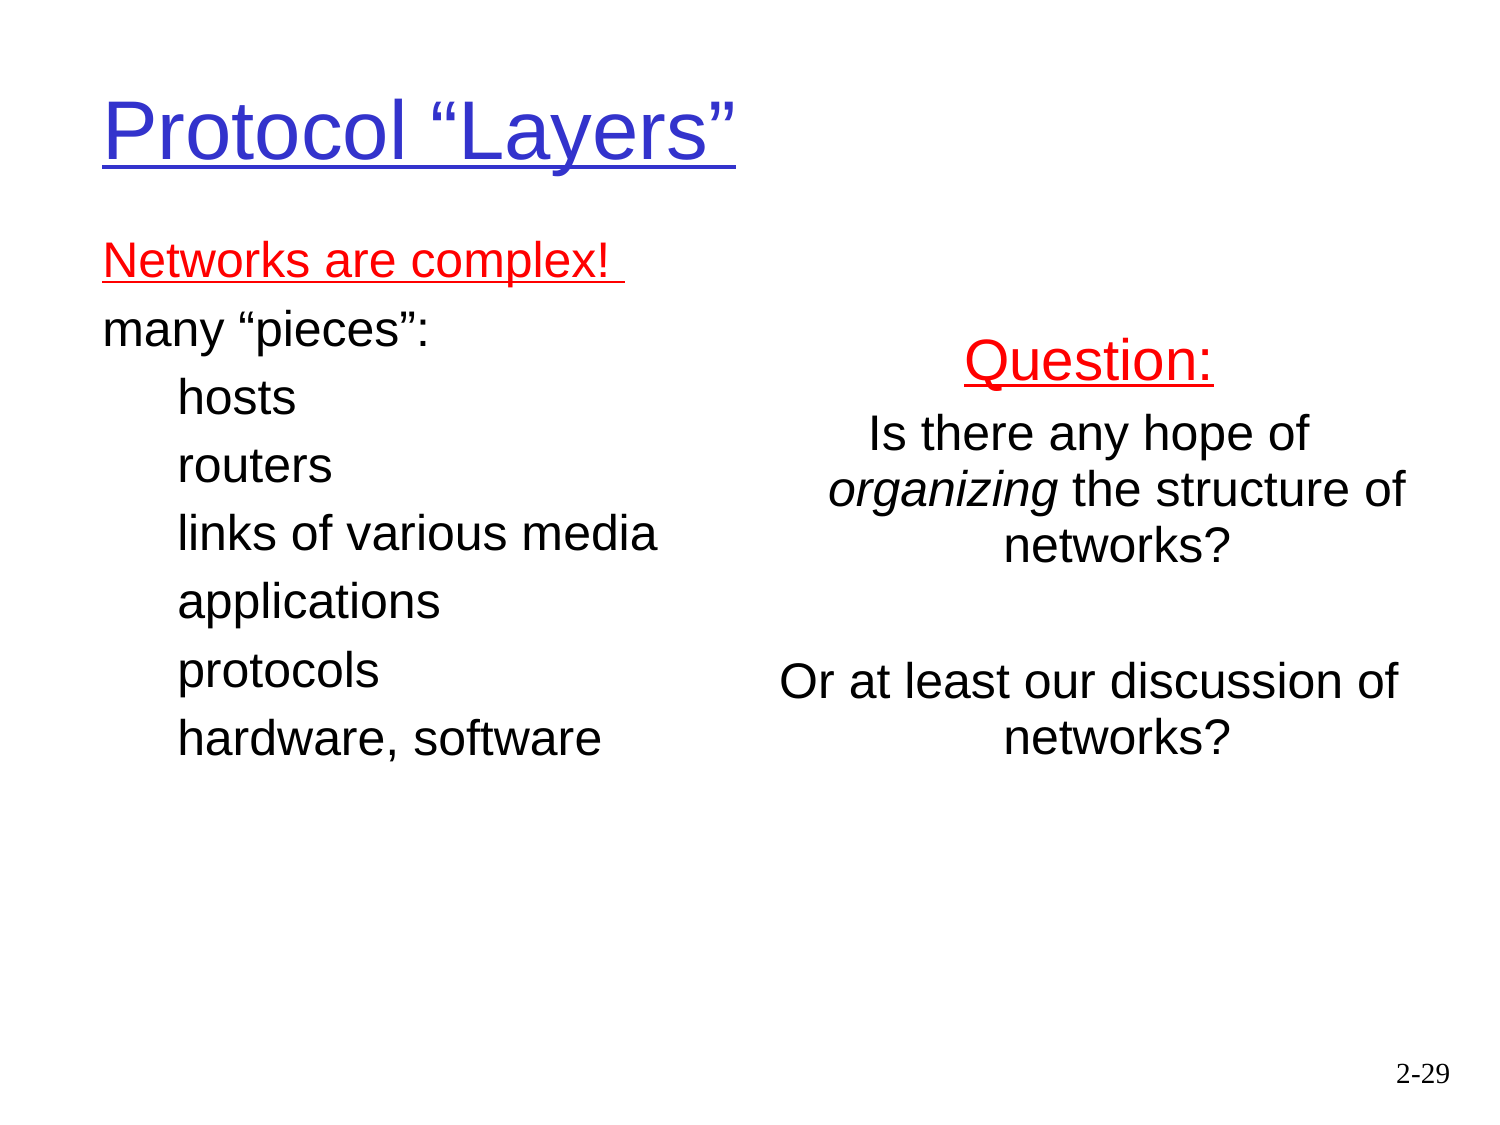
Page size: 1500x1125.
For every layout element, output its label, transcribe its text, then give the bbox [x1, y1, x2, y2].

list Question: Is there any hope of organizing the structure of networks? Or at least our discussion of networks? [746, 320, 1432, 773]
title Protocol “Layers” [87, 37, 1363, 225]
list Networks are complex! many “pieces”: hosts routers links of various media applications protocols hardware, software [87, 224, 751, 988]
